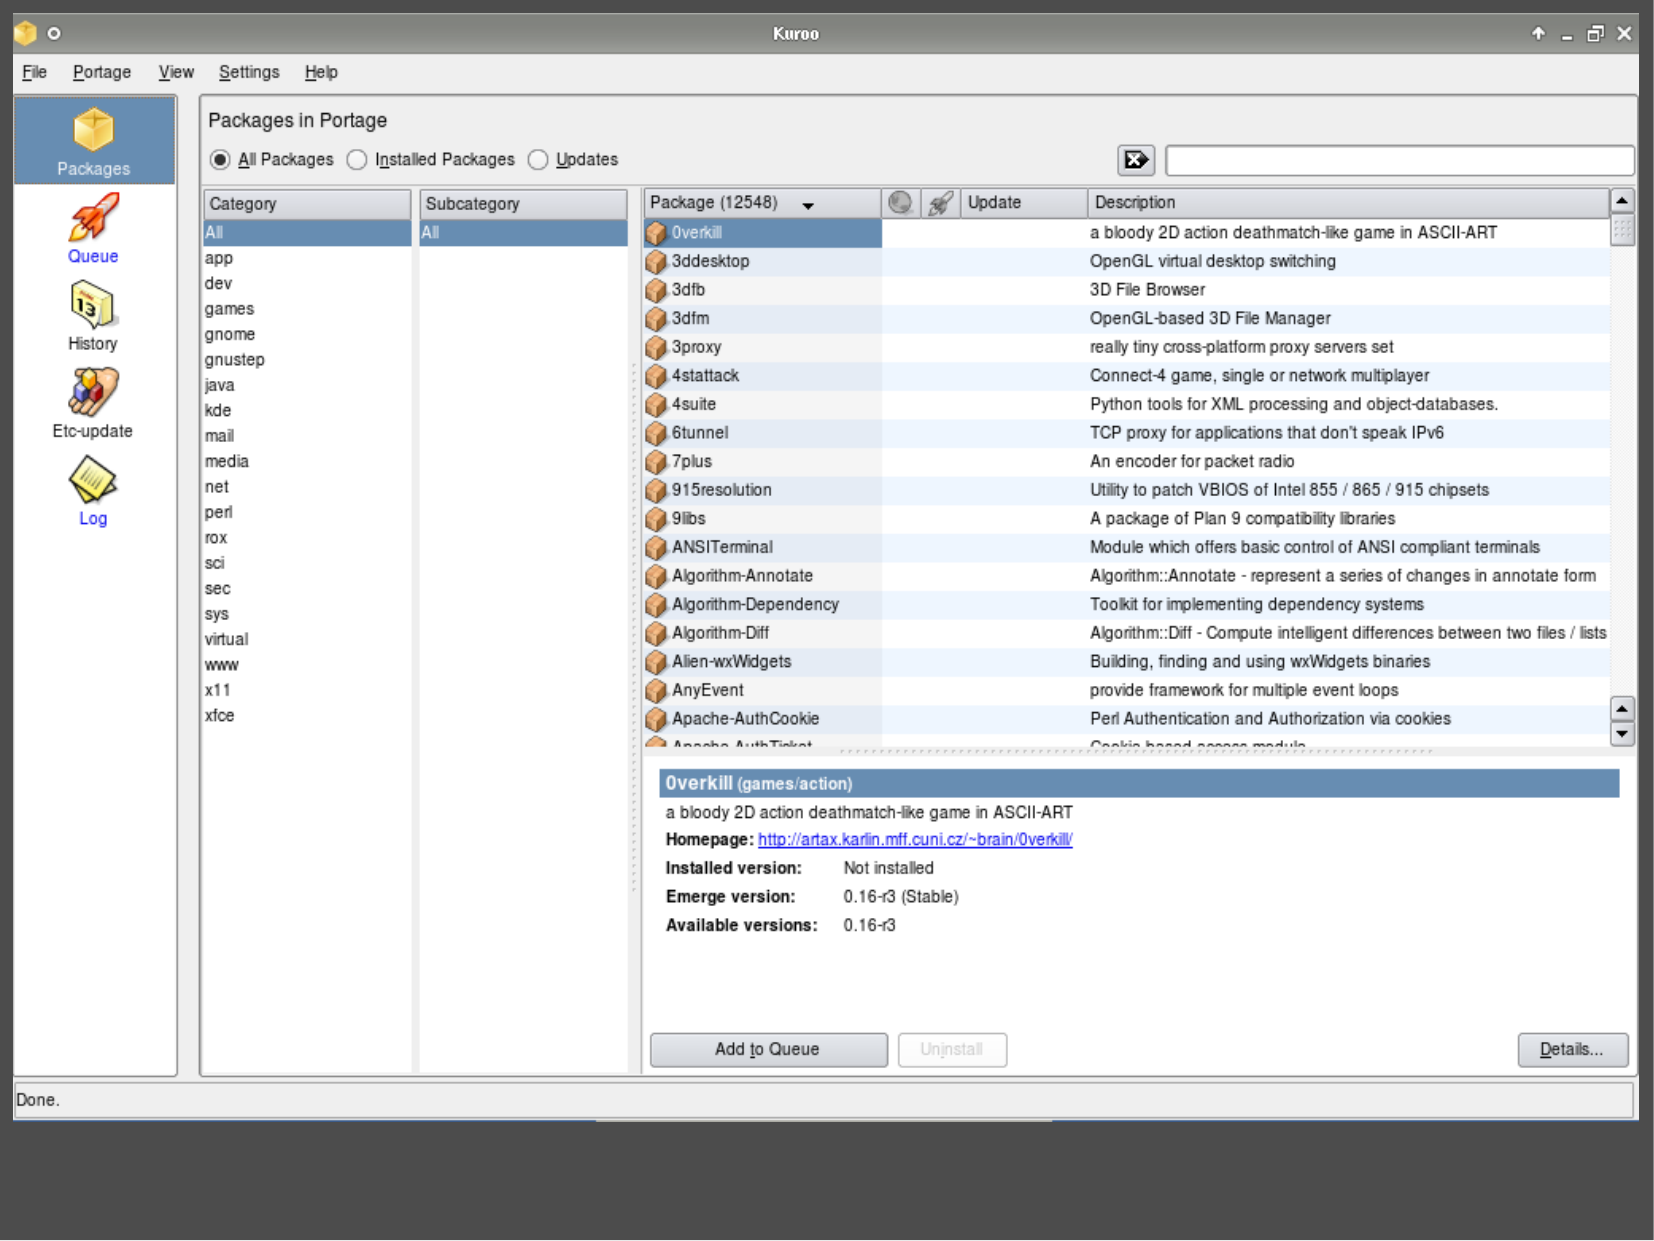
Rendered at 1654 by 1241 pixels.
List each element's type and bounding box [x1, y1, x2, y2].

picture [13, 13, 1639, 1123]
text_box [0, 0, 1654, 1241]
